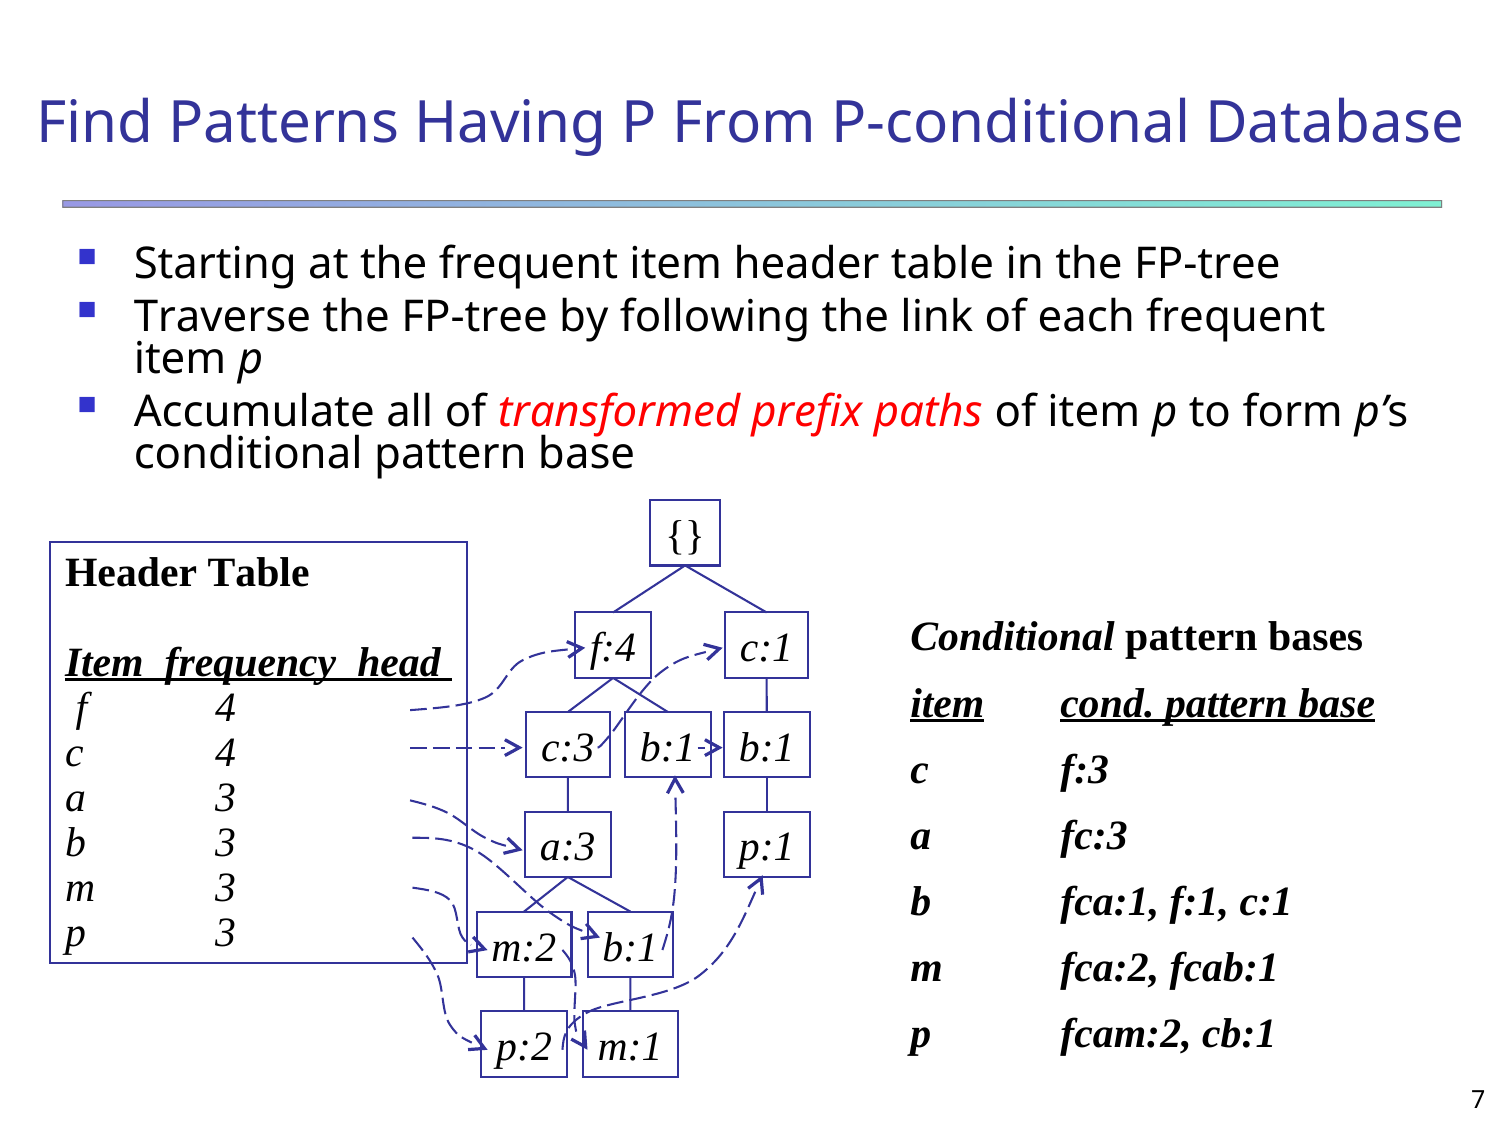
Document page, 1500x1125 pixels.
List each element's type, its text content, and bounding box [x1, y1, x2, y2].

text_box b:1 [723, 711, 810, 778]
list Starting at the frequent item header table in the FP-tree Traverse the FP-tree by following the link of each frequent item p Accumulate all of transformed prefix paths of item p to form p’s conditional pattern base [62, 237, 1438, 488]
text_box Conditional pattern bases item cond. pattern base c f:3 a fc:3 b fca:1, f:1, c:1 m fca:2, fcab:1 p fcam:2, cb:1 [895, 601, 1442, 1063]
text_box c:3 [526, 711, 610, 778]
text_box <number> [1187, 1062, 1500, 1125]
text_box m:1 [582, 1011, 678, 1077]
text_box b:1 [587, 911, 674, 978]
text_box a:3 [525, 811, 611, 878]
text_box f:4 [575, 612, 652, 678]
text_box m:2 [476, 911, 572, 978]
text_box p:2 [481, 1011, 567, 1077]
title Find Patterns Having P From P-conditional Database [0, 21, 1500, 163]
text_box {} [650, 500, 720, 566]
text_box p:1 [723, 811, 810, 878]
text_box c:1 [725, 612, 809, 678]
text_box b:1 [625, 711, 711, 778]
text_box Header Table Item frequency head f 4 c 4 a 3 b 3 m 3 p 3 [50, 542, 467, 963]
